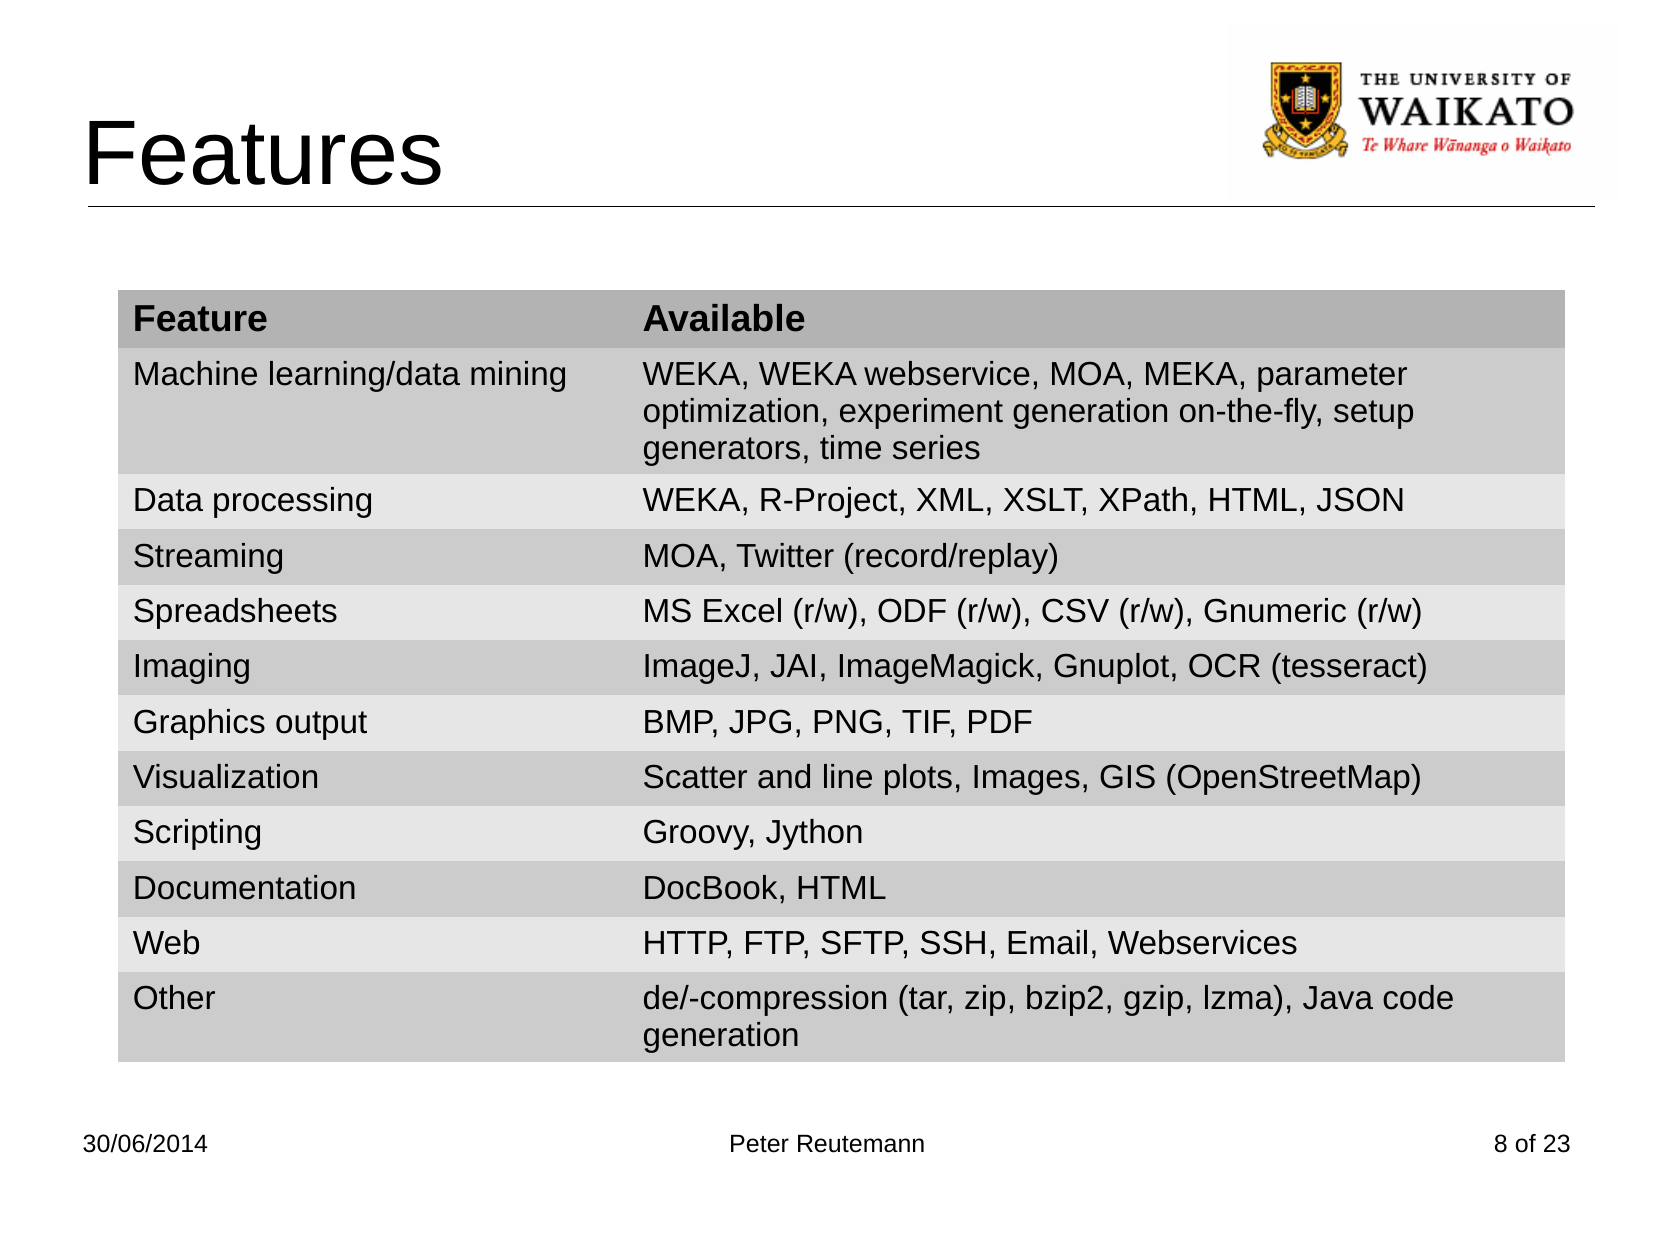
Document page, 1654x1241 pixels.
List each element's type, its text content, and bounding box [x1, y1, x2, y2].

table_cell Imaging [118, 640, 628, 695]
picture [1228, 24, 1619, 201]
table_cell MS Excel (r/w), ODF (r/w), CSV (r/w), Gnumeric (r/w) [628, 585, 1565, 640]
table_cell Visualization [118, 751, 628, 806]
table_cell Documentation [118, 861, 628, 917]
table_cell Machine learning/data mining [118, 348, 628, 474]
table_cell Scatter and line plots, Images, GIS (OpenStreetMap) [628, 751, 1565, 806]
table_cell WEKA, R-Project, XML, XSLT, XPath, HTML, JSON [628, 474, 1565, 529]
table_cell de/-compression (tar, zip, bzip2, gzip, lzma), Java code generation [628, 972, 1565, 1062]
table_cell BMP, JPG, PNG, TIF, PDF [628, 695, 1565, 751]
table_cell Data processing [118, 474, 628, 529]
table_header Available [628, 290, 1565, 348]
table_cell Spreadsheets [118, 585, 628, 640]
table_cell Other [118, 972, 628, 1062]
table_cell Web [118, 917, 628, 972]
title Features [82, 49, 1571, 257]
table_cell Scripting [118, 806, 628, 861]
table_cell Streaming [118, 529, 628, 585]
table_cell ImageJ, JAI, ImageMagick, Gnuplot, OCR (tesseract) [628, 640, 1565, 695]
table_cell MOA, Twitter (record/replay) [628, 529, 1565, 585]
table_cell Groovy, Jython [628, 806, 1565, 861]
table_cell HTTP, FTP, SFTP, SSH, Email, Webservices [628, 917, 1565, 972]
table_cell Graphics output [118, 695, 628, 751]
table_header Feature [118, 290, 628, 348]
table_cell DocBook, HTML [628, 861, 1565, 917]
table_cell WEKA, WEKA webservice, MOA, MEKA, parameter optimization, experiment generation on-the-fly, setup generators, time series [628, 348, 1565, 474]
